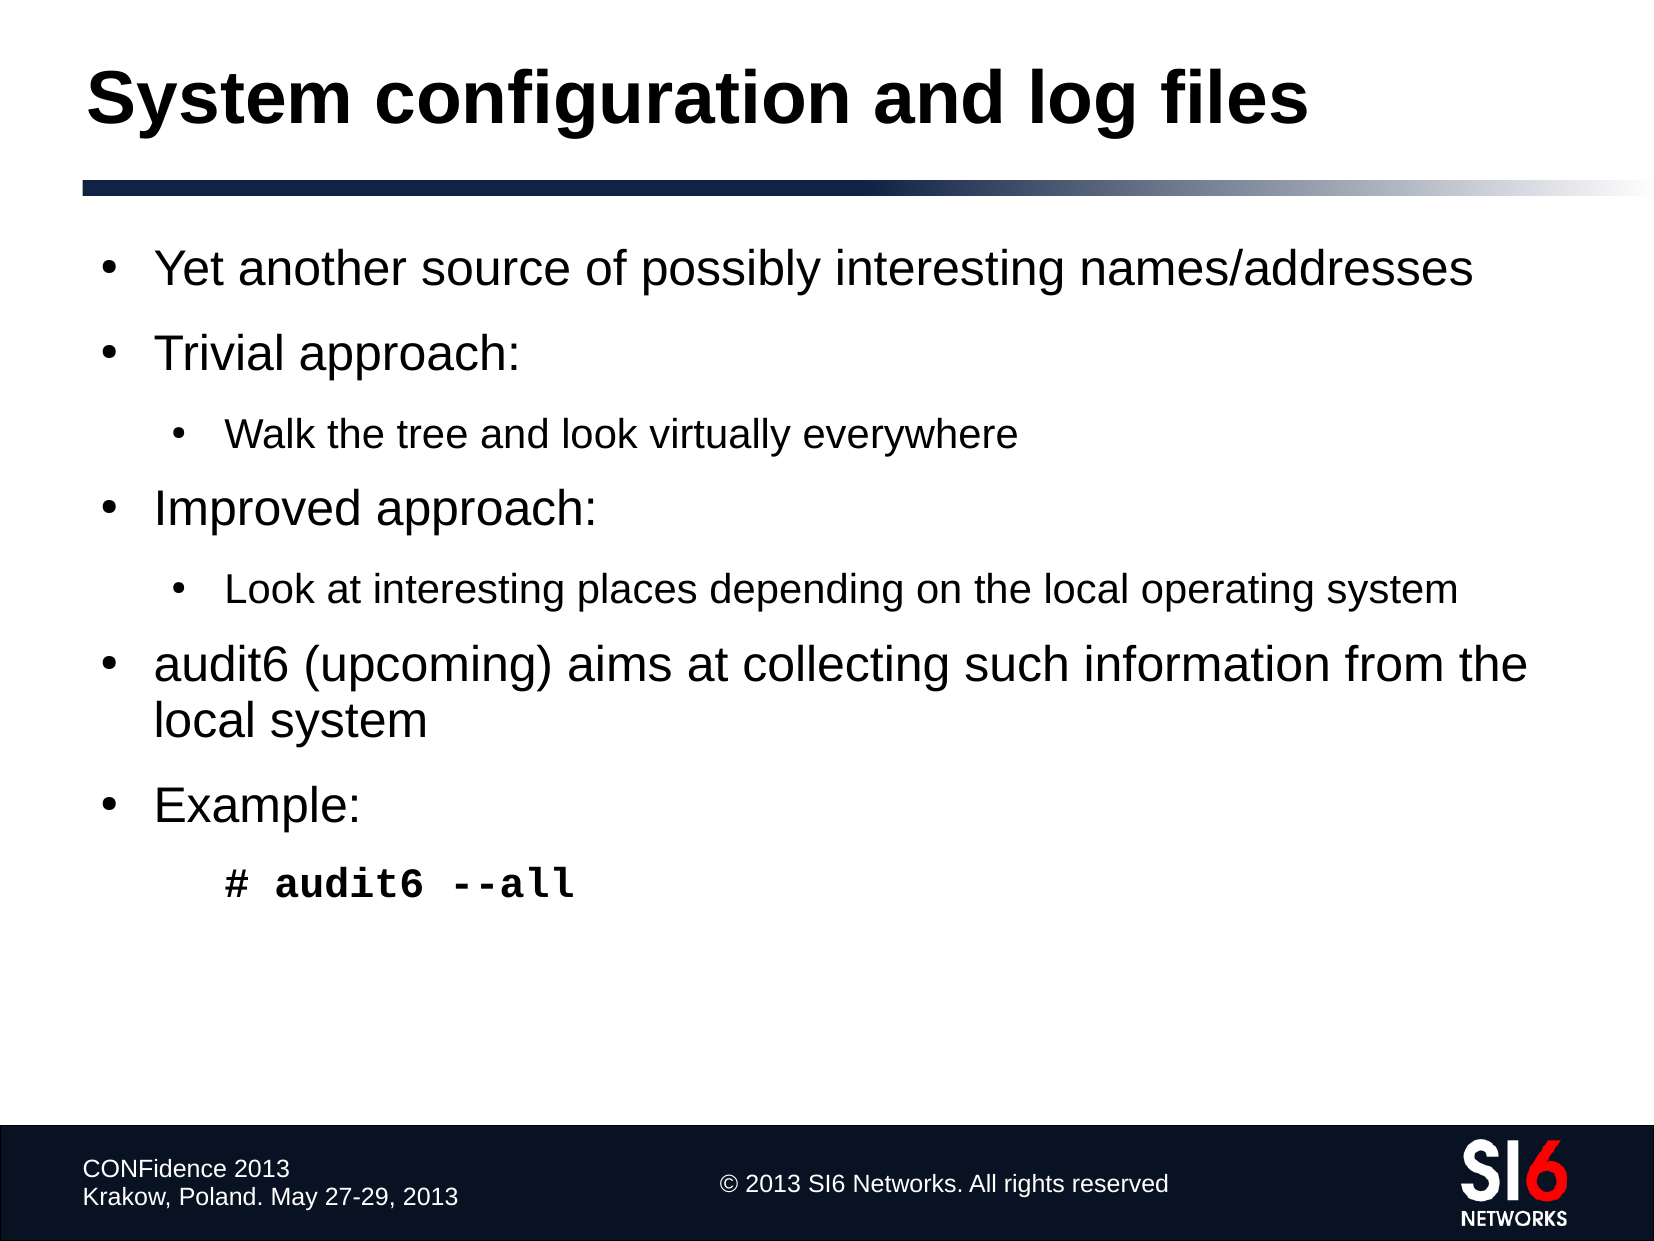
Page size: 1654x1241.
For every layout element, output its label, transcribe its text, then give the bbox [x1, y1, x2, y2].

list Yet another source of possibly interesting names/addresses Trivial approach: Walk the tree and look virtually everywhere Improved approach: Look at interesting places depending on the local operating system audit6 (upcoming) aims at collecting such information from the local system Example: # audit6 --all [82, 240, 1571, 1059]
picture [1461, 1139, 1567, 1226]
title System configuration and log files [86, 30, 1576, 166]
